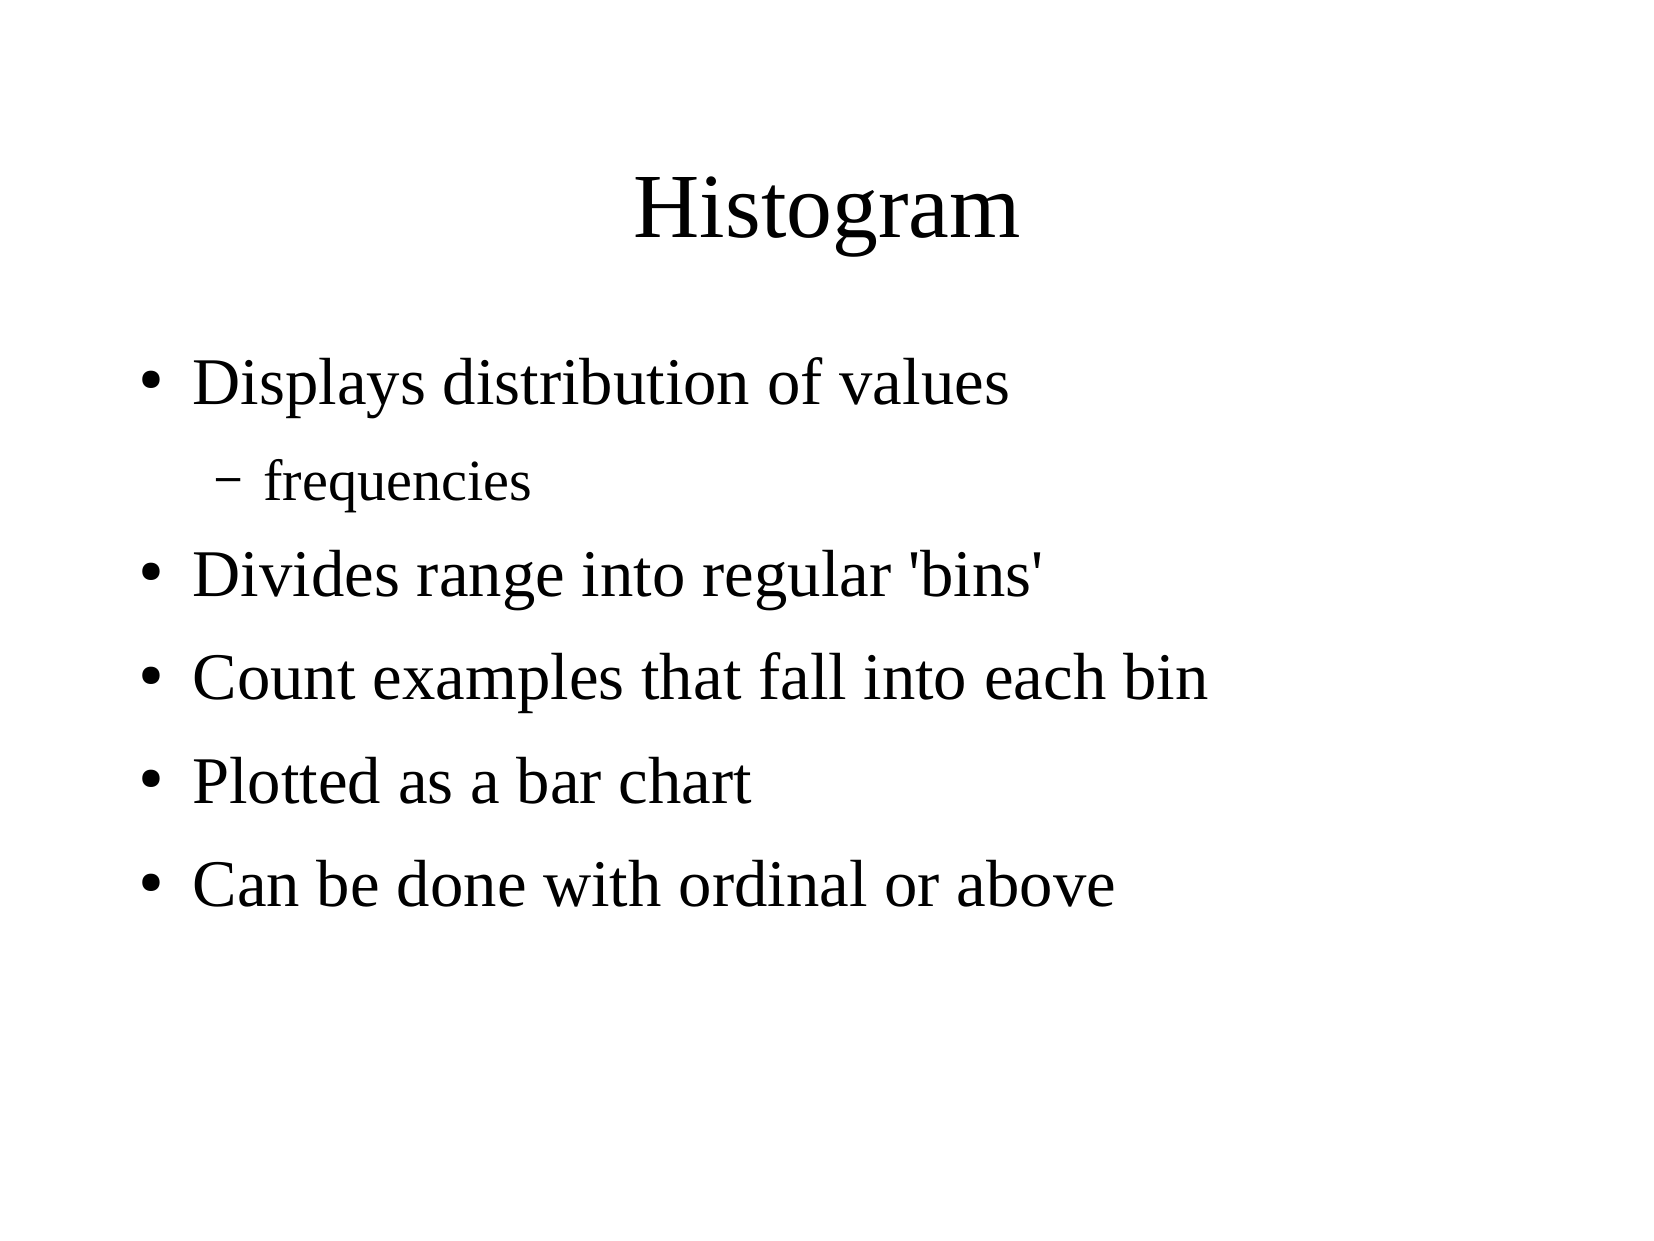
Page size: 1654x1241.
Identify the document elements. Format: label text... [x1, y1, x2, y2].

list Displays distribution of values frequencies Divides range into regular 'bins' Count examples that fall into each bin Plotted as a bar chart Can be done with ordinal or above [121, 344, 1534, 1127]
title Histogram [121, 102, 1534, 311]
